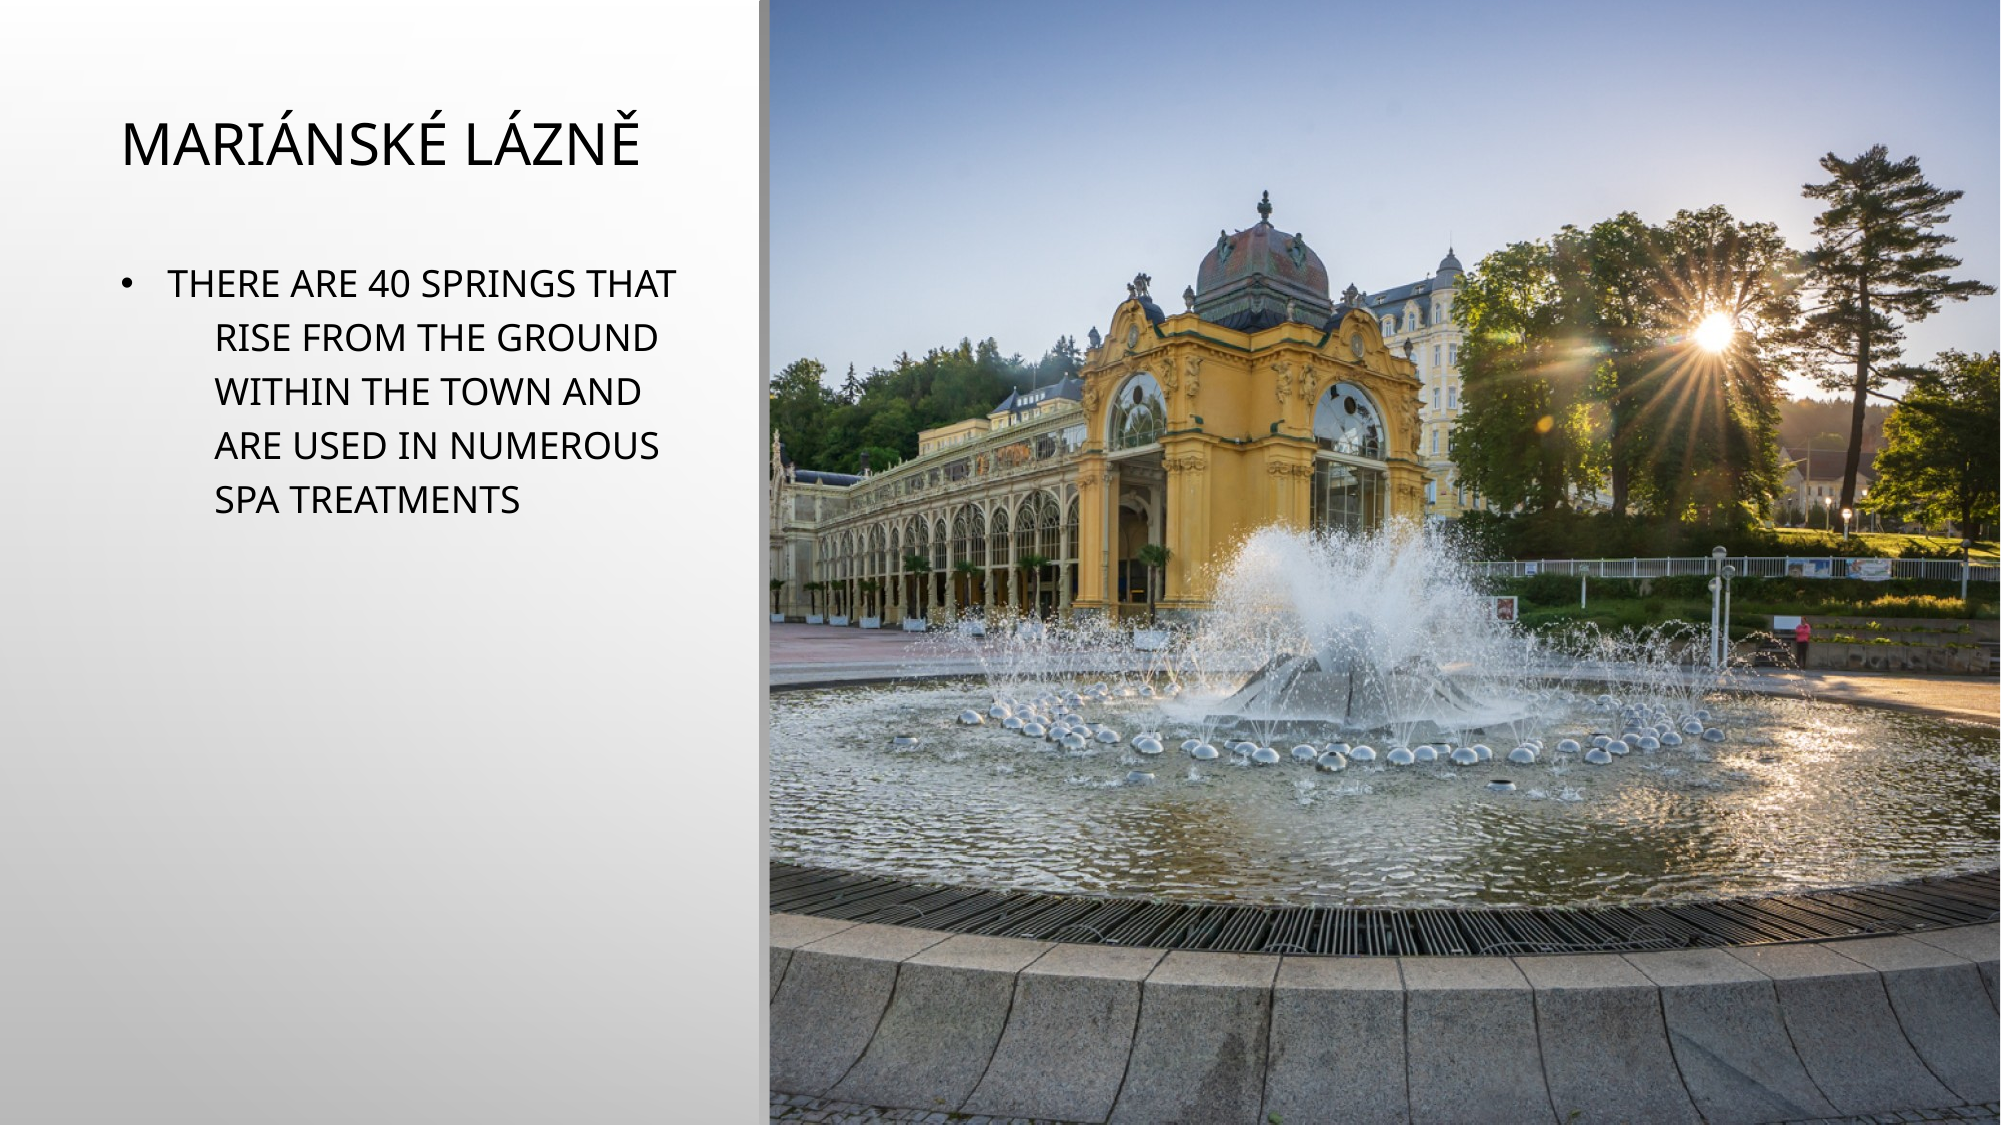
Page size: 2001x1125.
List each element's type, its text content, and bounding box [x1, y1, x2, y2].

picture [0, 0, 760, 1125]
text_box MARIÁNSKÉ LÁZNĚ [105, 99, 684, 186]
picture [762, 0, 2000, 1125]
list There are 40 springs that rise from the ground within the town and are used in numerous spa treatments [105, 243, 700, 869]
